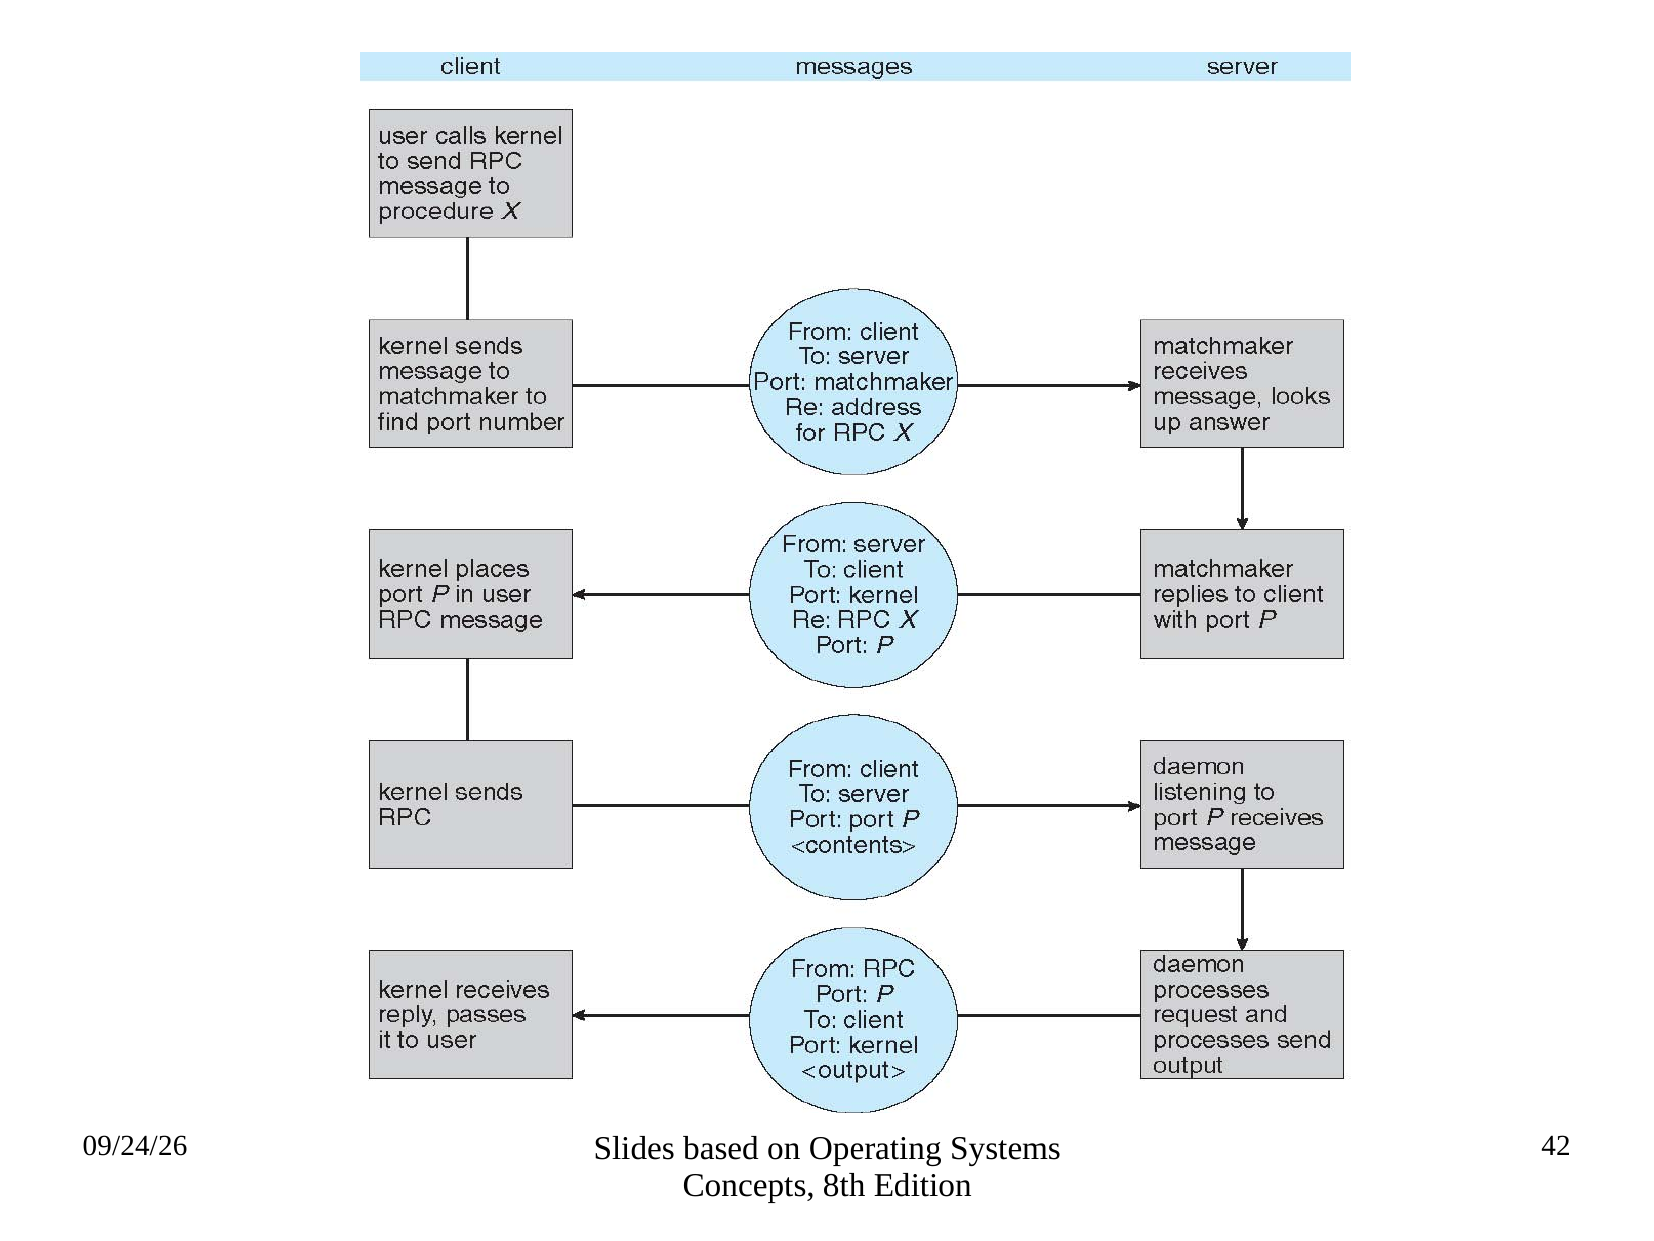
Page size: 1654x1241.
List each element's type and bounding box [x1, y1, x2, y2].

picture [360, 52, 1351, 1113]
